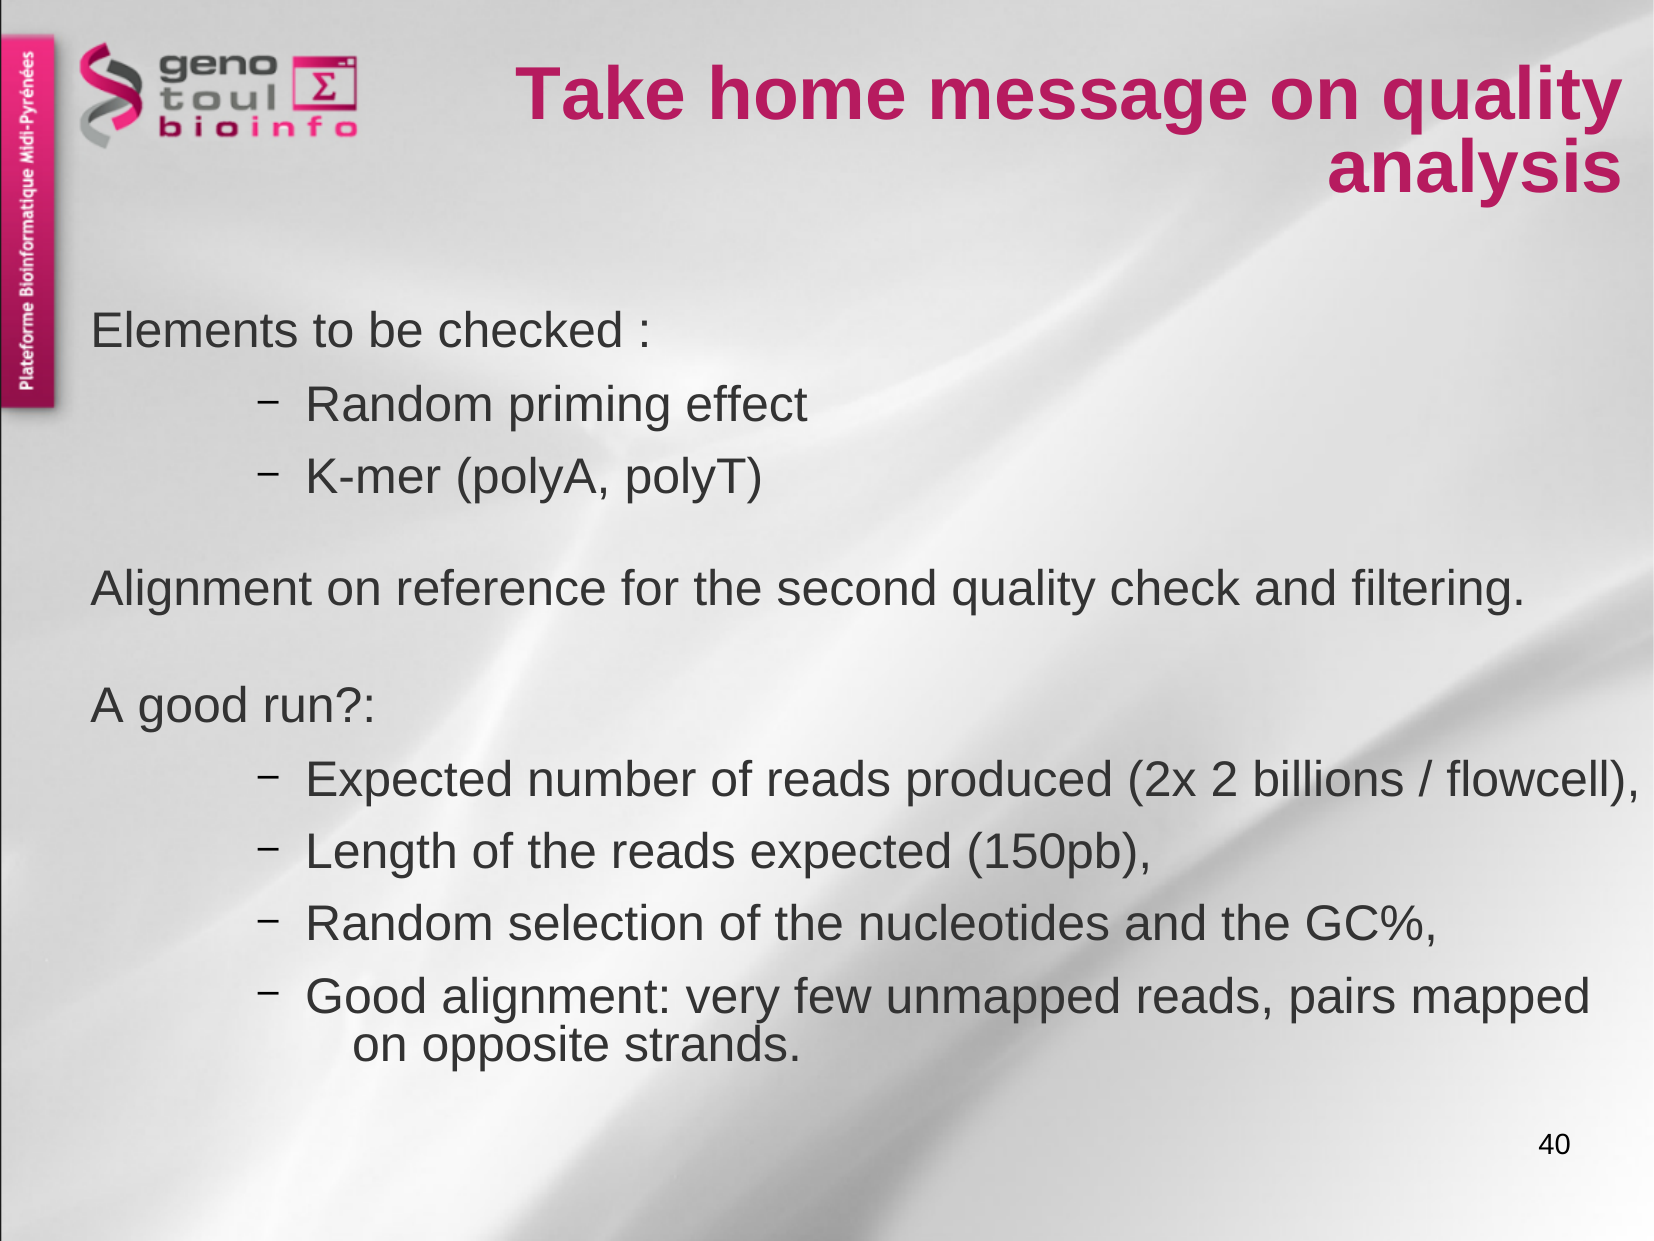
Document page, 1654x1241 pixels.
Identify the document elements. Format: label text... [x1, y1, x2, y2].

list Elements to be checked : Random priming effect K-mer (polyA, polyT) Alignment on reference for the second quality check and filtering. A good run?: Expected number of reads produced (2x 2 billions / flowcell), Length of the reads expected (150pb), Random selection of the nucleotides and the GC%, Good alignment: very few unmapped reads, pairs mapped on opposite strands. [88, 295, 1654, 1241]
picture [0, 0, 1654, 1241]
title Take home message on quality analysis [168, 32, 1625, 237]
